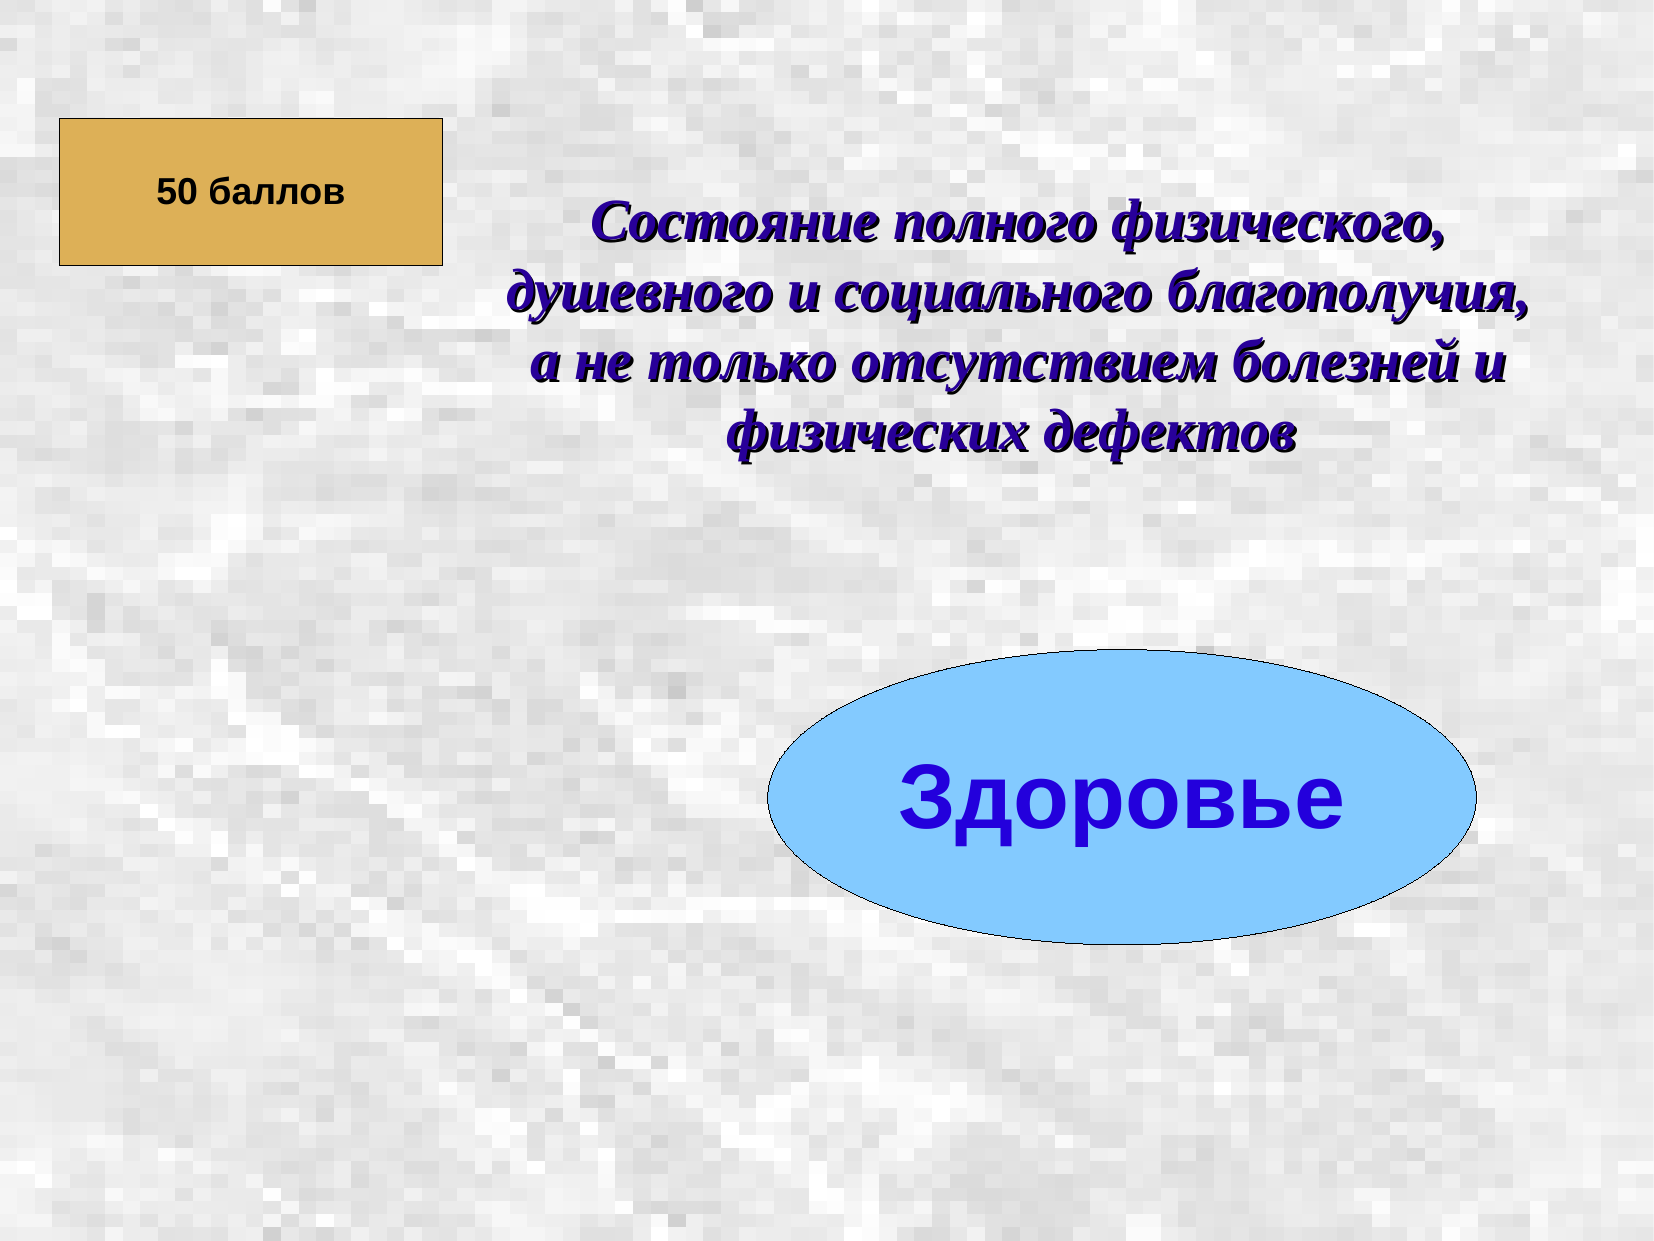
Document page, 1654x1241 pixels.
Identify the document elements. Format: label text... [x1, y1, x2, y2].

title Состояние полного физического, душевного и социального благополучия, а не только отсутствием болезней и физических дефектов [501, 179, 1536, 463]
text_box Здоровье [767, 649, 1477, 945]
text_box 50 баллов [59, 118, 443, 266]
